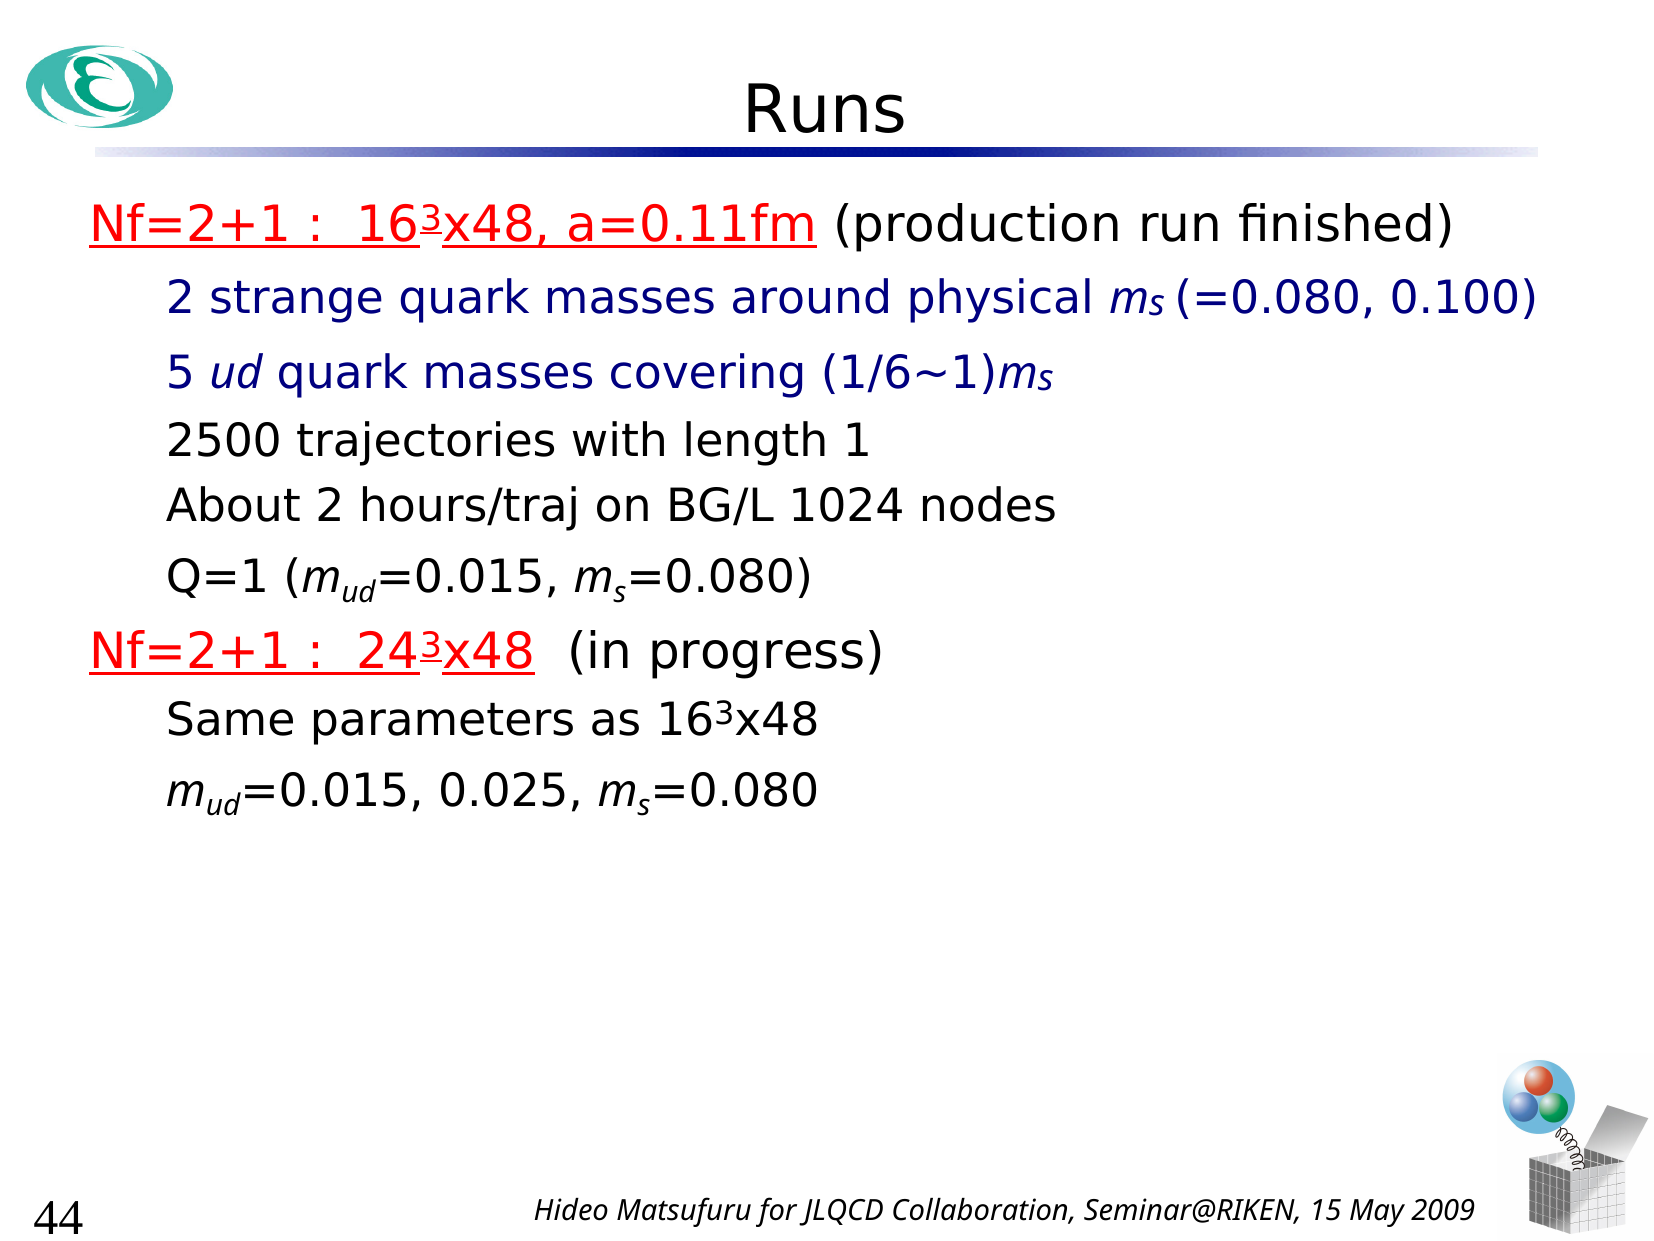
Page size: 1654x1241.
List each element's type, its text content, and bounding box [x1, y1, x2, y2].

picture [95, 147, 201, 157]
picture [1497, 1053, 1654, 1241]
list Nf=2+1 : 163x48, a=0.11fm (production run finished) 2 strange quark masses around physical ms (=0.080, 0.100) 5 ud quark masses covering (1/6~1)ms 2500 trajectories with length 1 About 2 hours/traj on BG/L 1024 nodes Q=1 (mud=0.015, ms=0.080) Nf=2+1 : 243x48 (in progress) Same parameters as 163x48 mud=0.015, 0.025, ms=0.080 [71, 194, 1570, 885]
title Runs [201, 56, 1450, 163]
picture [20, 37, 179, 136]
picture [1450, 147, 1538, 157]
